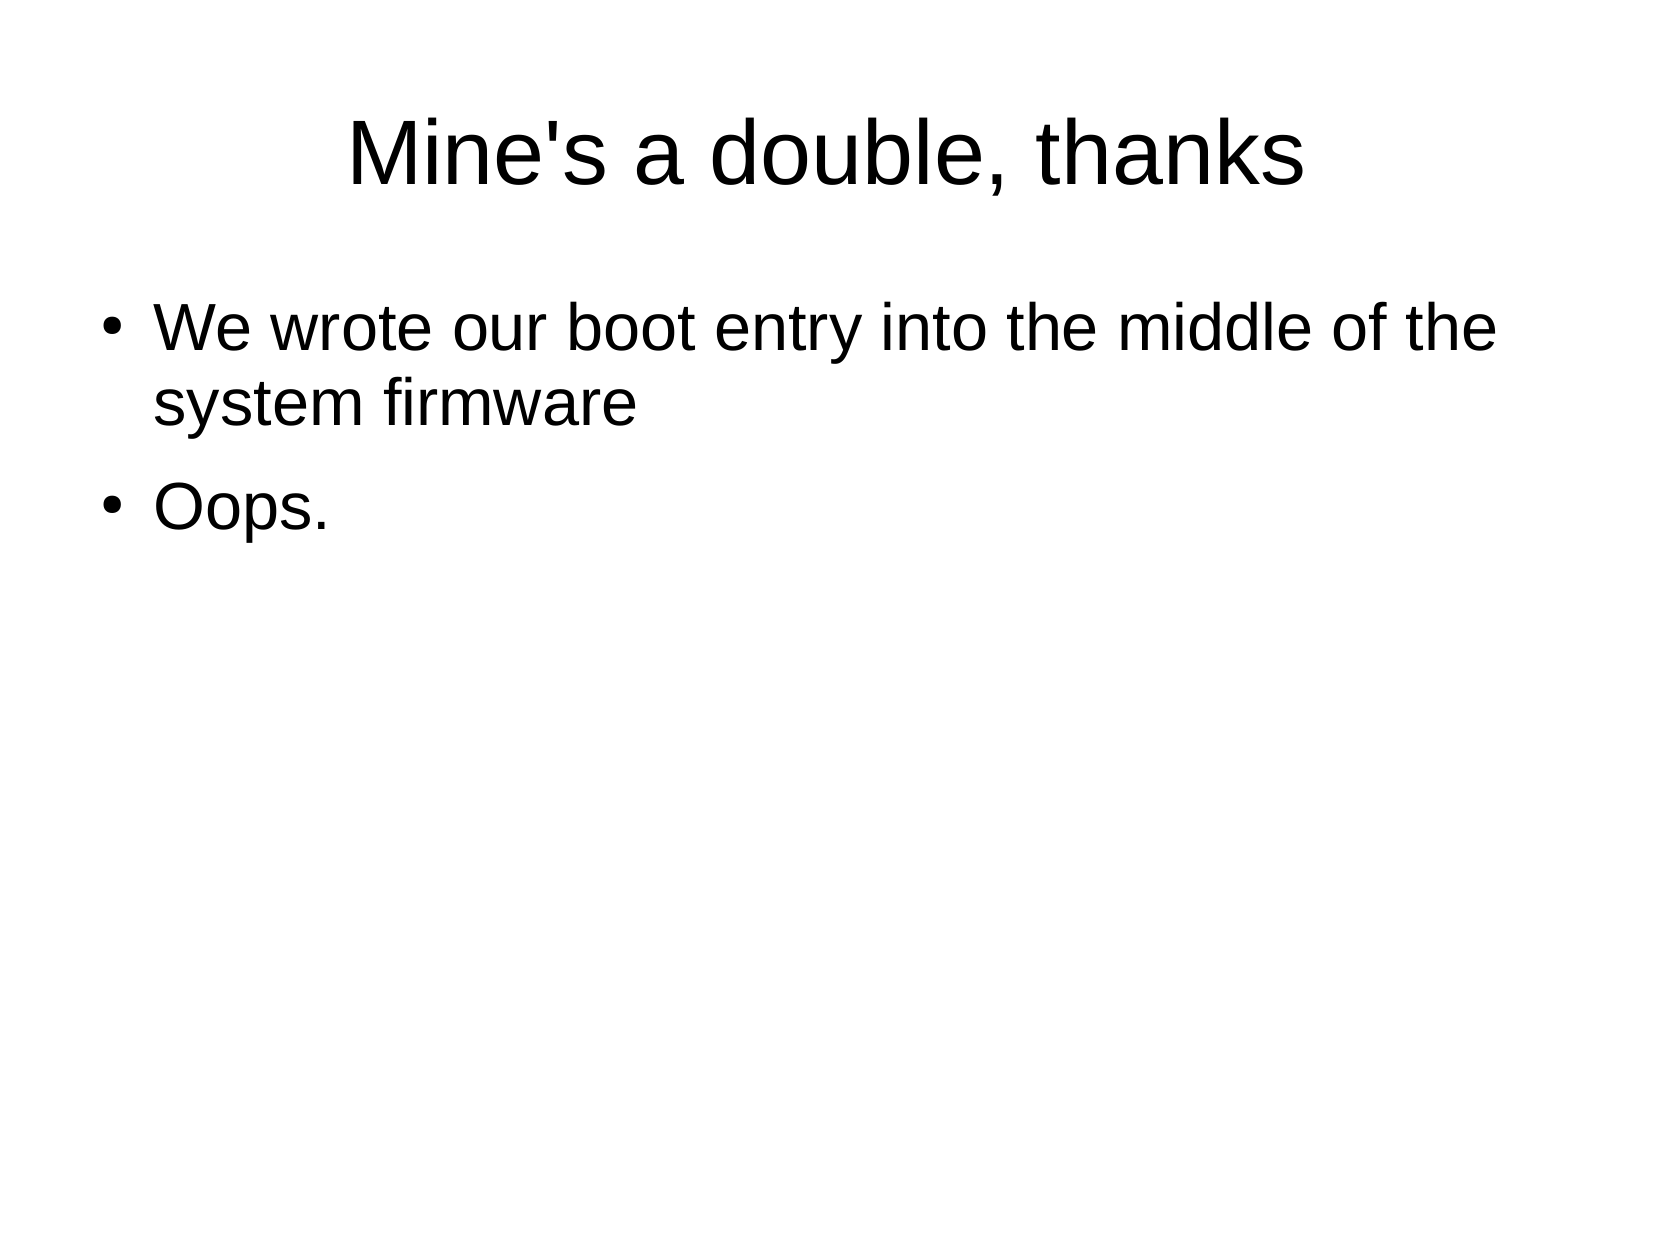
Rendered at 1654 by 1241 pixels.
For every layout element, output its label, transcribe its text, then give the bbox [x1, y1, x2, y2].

title Mine's a double, thanks [82, 49, 1571, 257]
list We wrote our boot entry into the middle of the system firmware Oops. [82, 290, 1571, 1109]
